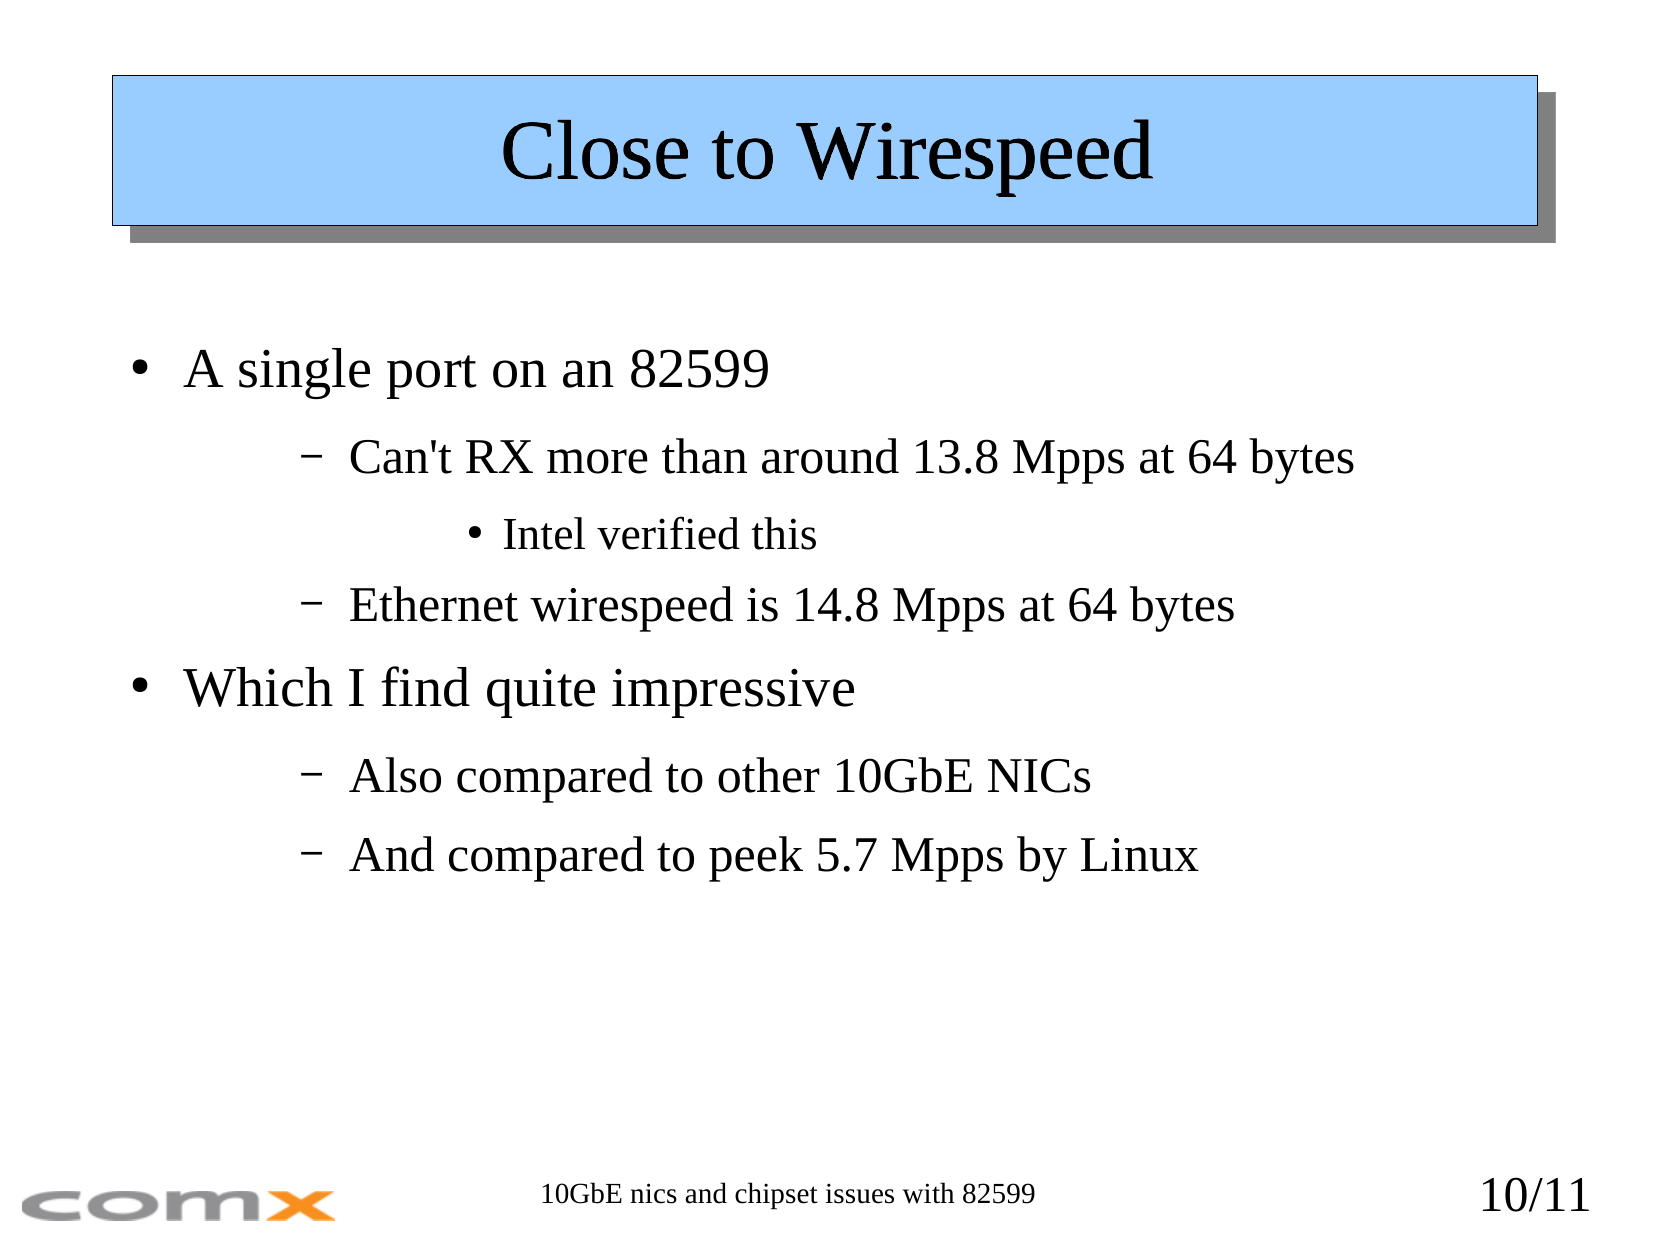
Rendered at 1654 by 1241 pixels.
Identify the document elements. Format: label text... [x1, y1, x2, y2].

list A single port on an 82599 Can't RX more than around 13.8 Mpps at 64 bytes Intel verified this Ethernet wirespeed is 14.8 Mpps at 64 bytes Which I find quite impressive Also compared to other 10GbE NICs And compared to peek 5.7 Mpps by Linux [112, 337, 1538, 1096]
title Close to Wirespeed [116, 90, 1538, 211]
picture [21, 1191, 335, 1221]
